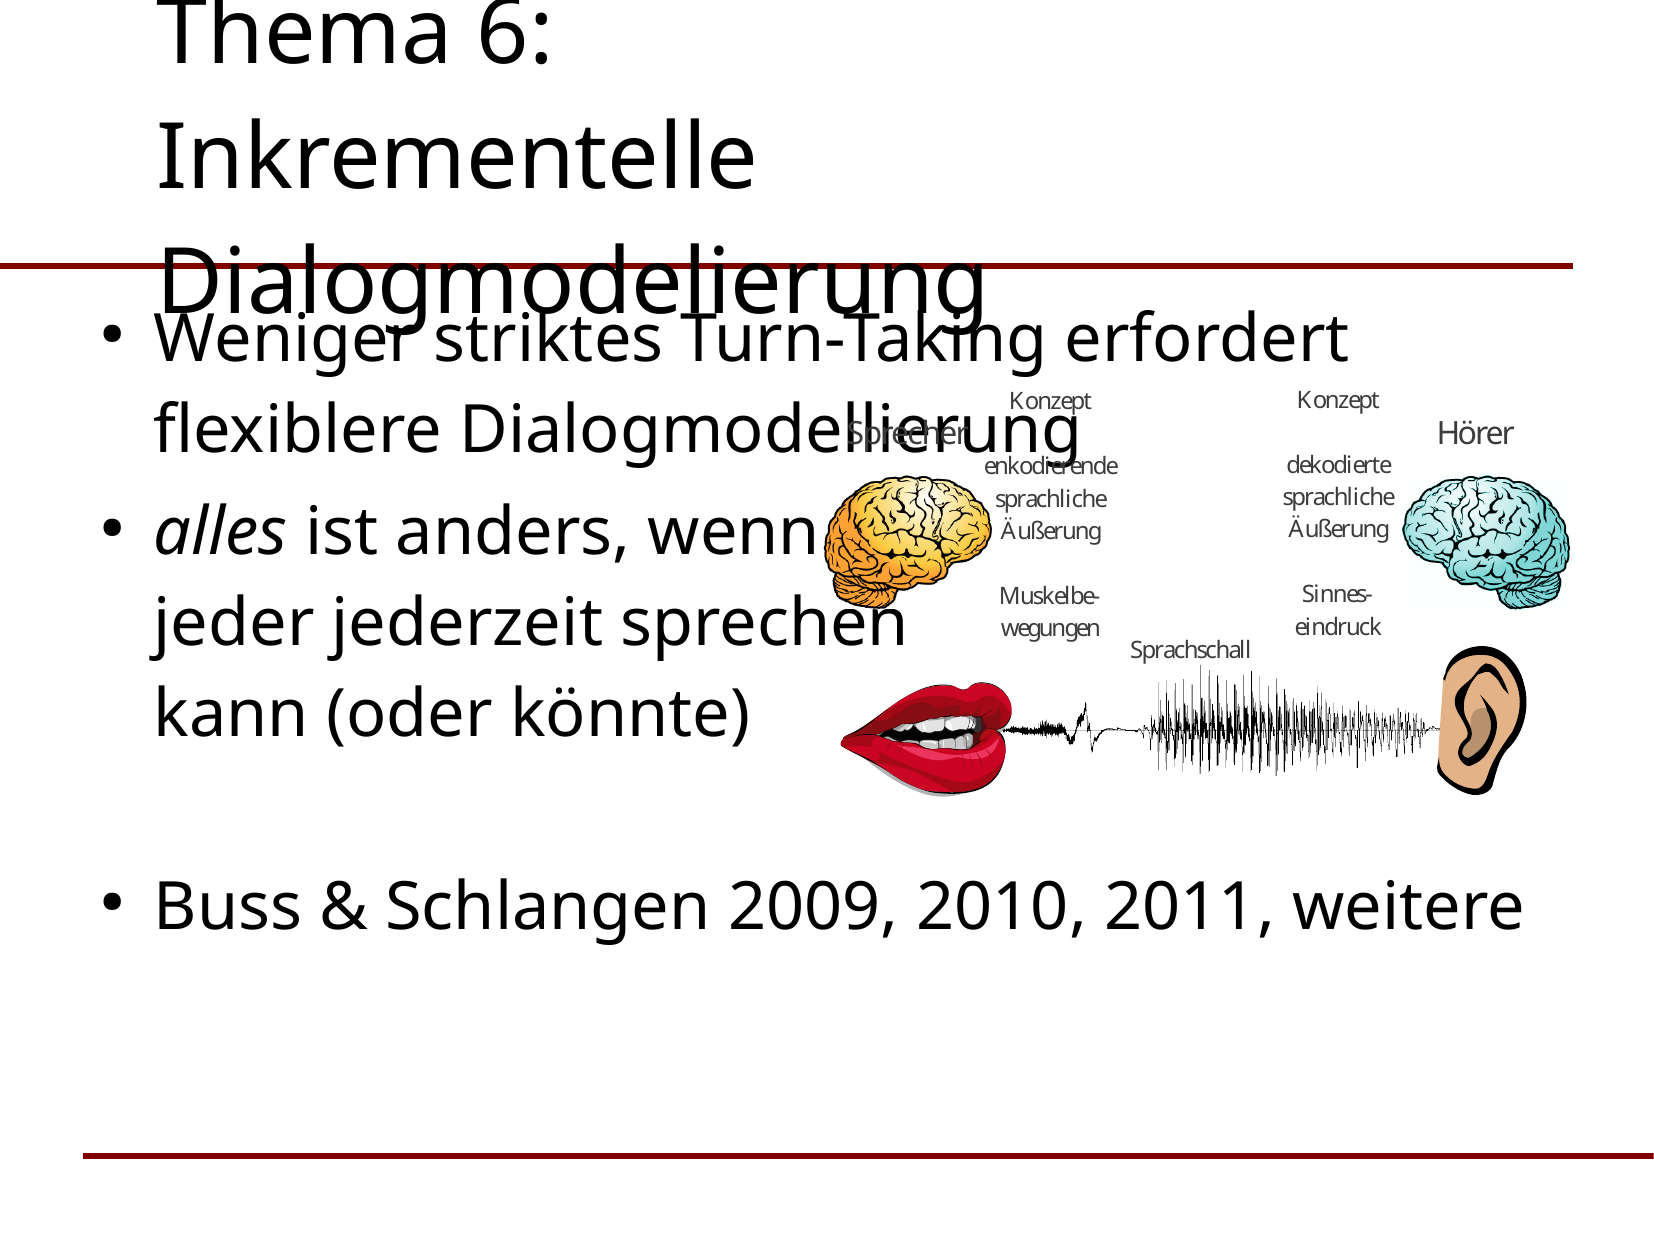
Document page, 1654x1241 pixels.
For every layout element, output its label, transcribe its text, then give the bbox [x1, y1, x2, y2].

list Weniger striktes Turn-Taking erfordert flexiblere Dialogmodellierung alles ist anders, wenn jeder jederzeit sprechen kann (oder könnte) Buss & Schlangen 2009, 2010, 2011, weitere [82, 290, 1571, 1188]
title Thema 6: Inkrementelle Dialogmodelierung [82, 42, 1571, 264]
picture [823, 380, 1571, 797]
